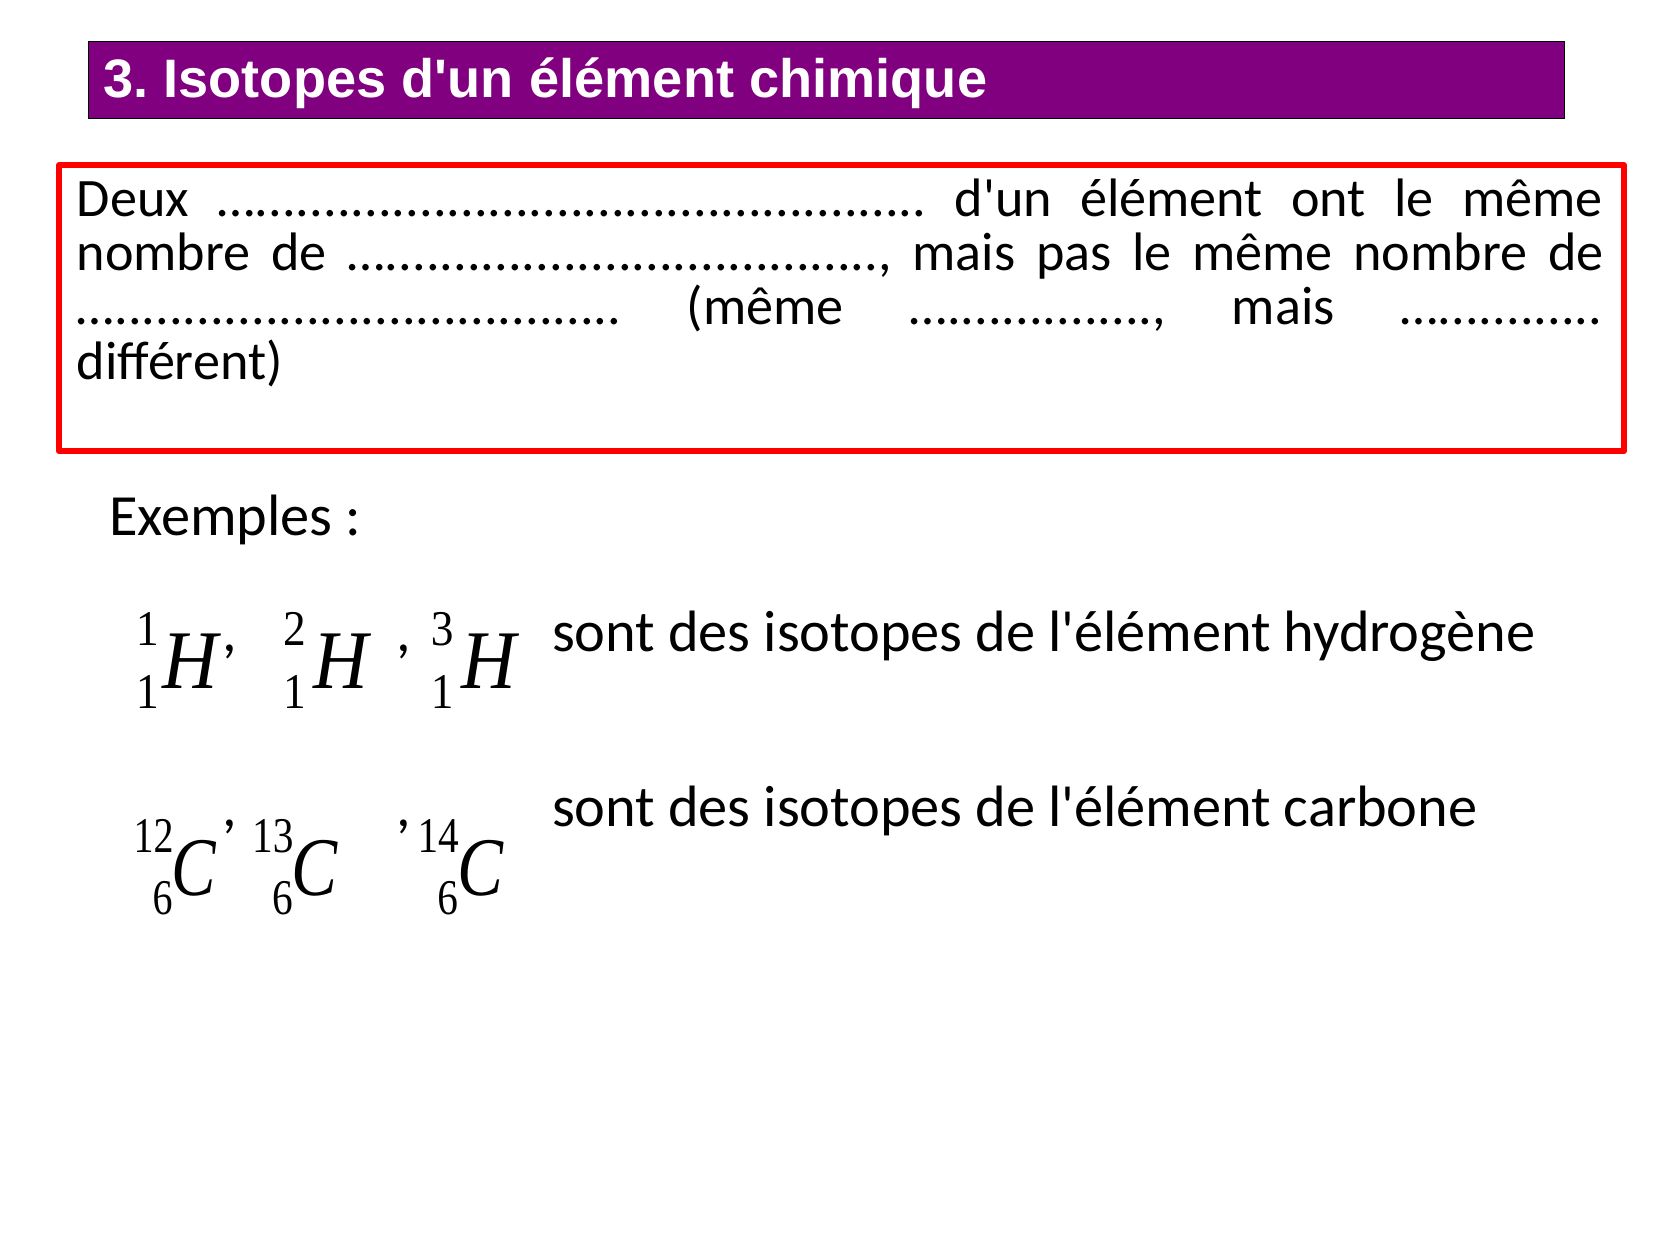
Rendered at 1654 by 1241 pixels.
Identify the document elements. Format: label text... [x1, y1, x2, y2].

chart [236, 809, 355, 928]
text_box Exemples : , , sont des isotopes de l'élément hydrogène , , sont des isotopes de l'élément carbone [94, 484, 1625, 927]
chart [401, 809, 520, 928]
text_box Deux …................................................. d'un élément ont le même nombre de …...................................., mais pas le même nombre de …..................................... (même …..............., mais …............ différent) [59, 165, 1625, 452]
chart [413, 602, 531, 721]
chart [118, 602, 237, 721]
chart [265, 602, 384, 721]
text_box 3. Isotopes d'un élément chimique [88, 41, 1565, 119]
chart [118, 809, 233, 928]
